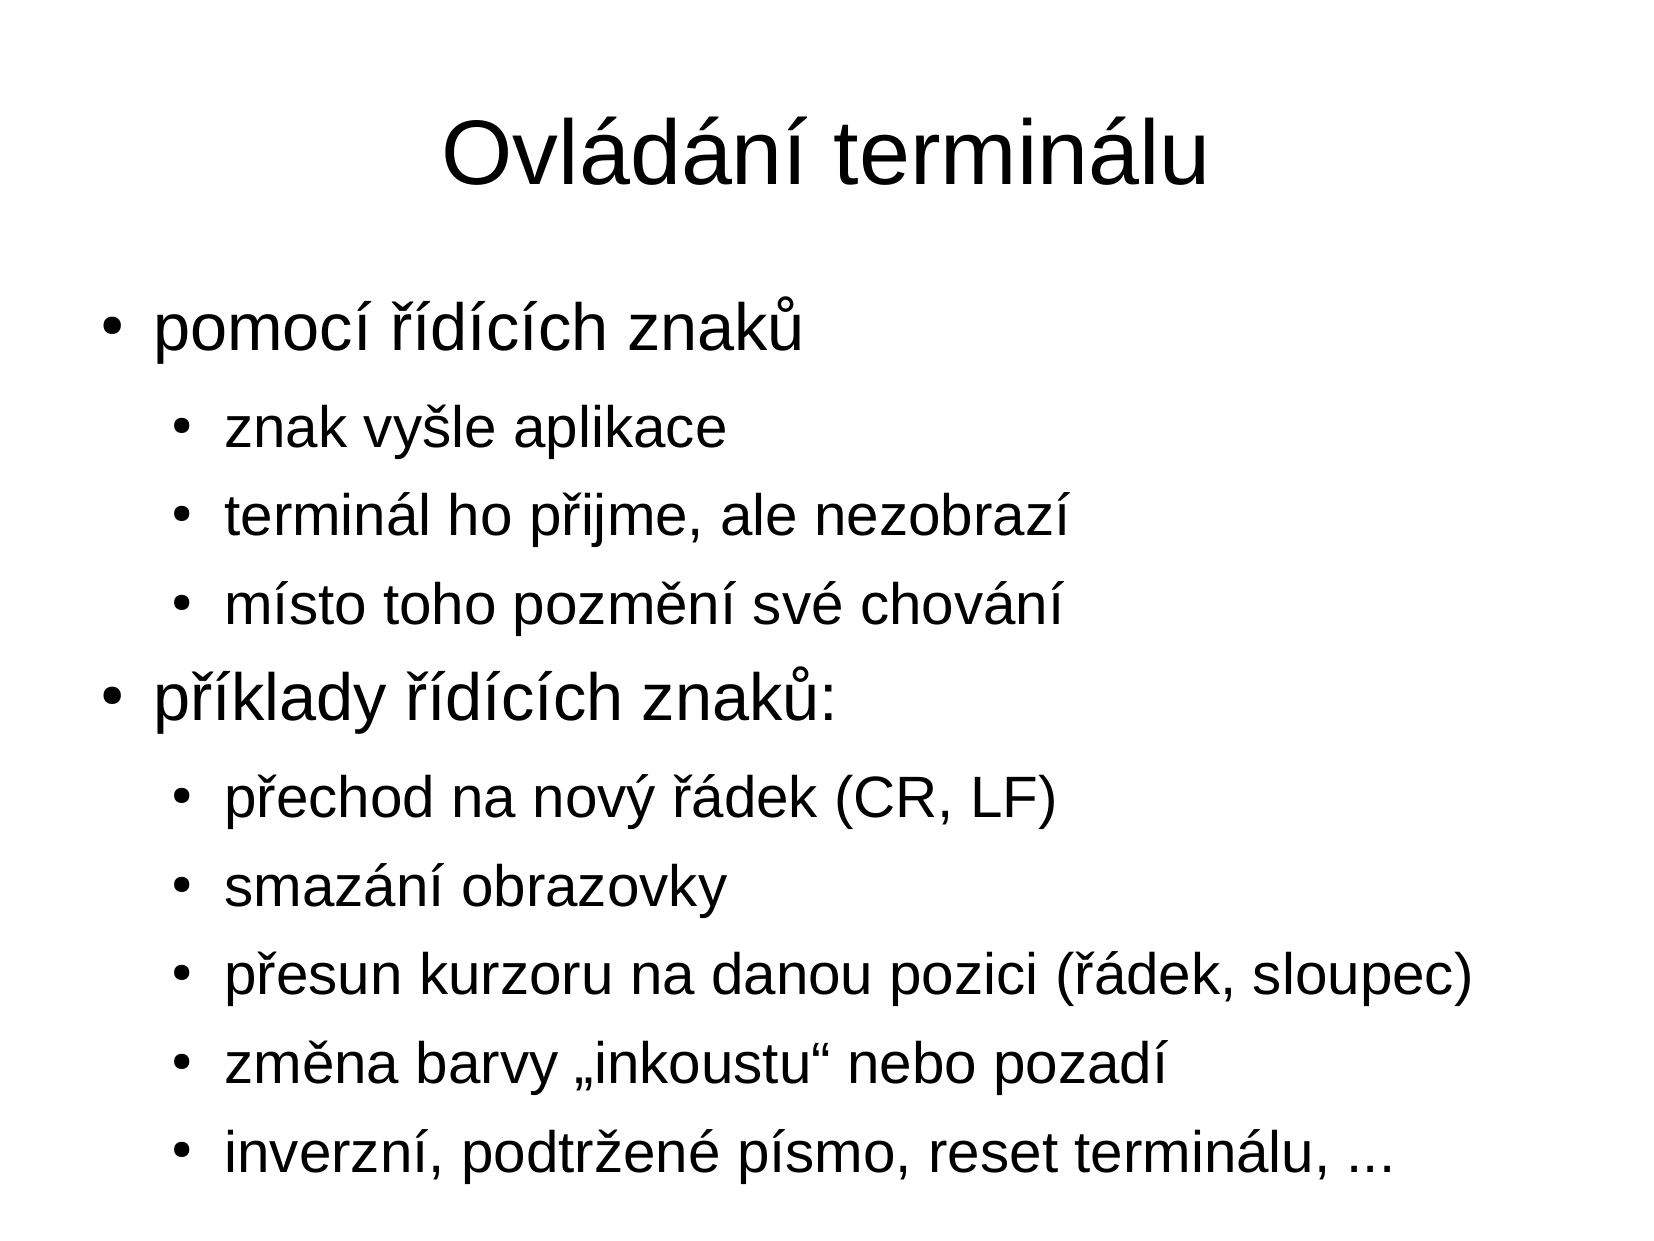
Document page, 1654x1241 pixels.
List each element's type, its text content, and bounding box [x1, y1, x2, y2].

title Ovládání terminálu [82, 49, 1571, 257]
list pomocí řídících znaků znak vyšle aplikace terminál ho přijme, ale nezobrazí místo toho pozmění své chování příklady řídících znaků: přechod na nový řádek (CR, LF) smazání obrazovky přesun kurzoru na danou pozici (řádek, sloupec) změna barvy „inkoustu“ nebo pozadí inverzní, podtržené písmo, reset terminálu, ... [82, 290, 1571, 1185]
